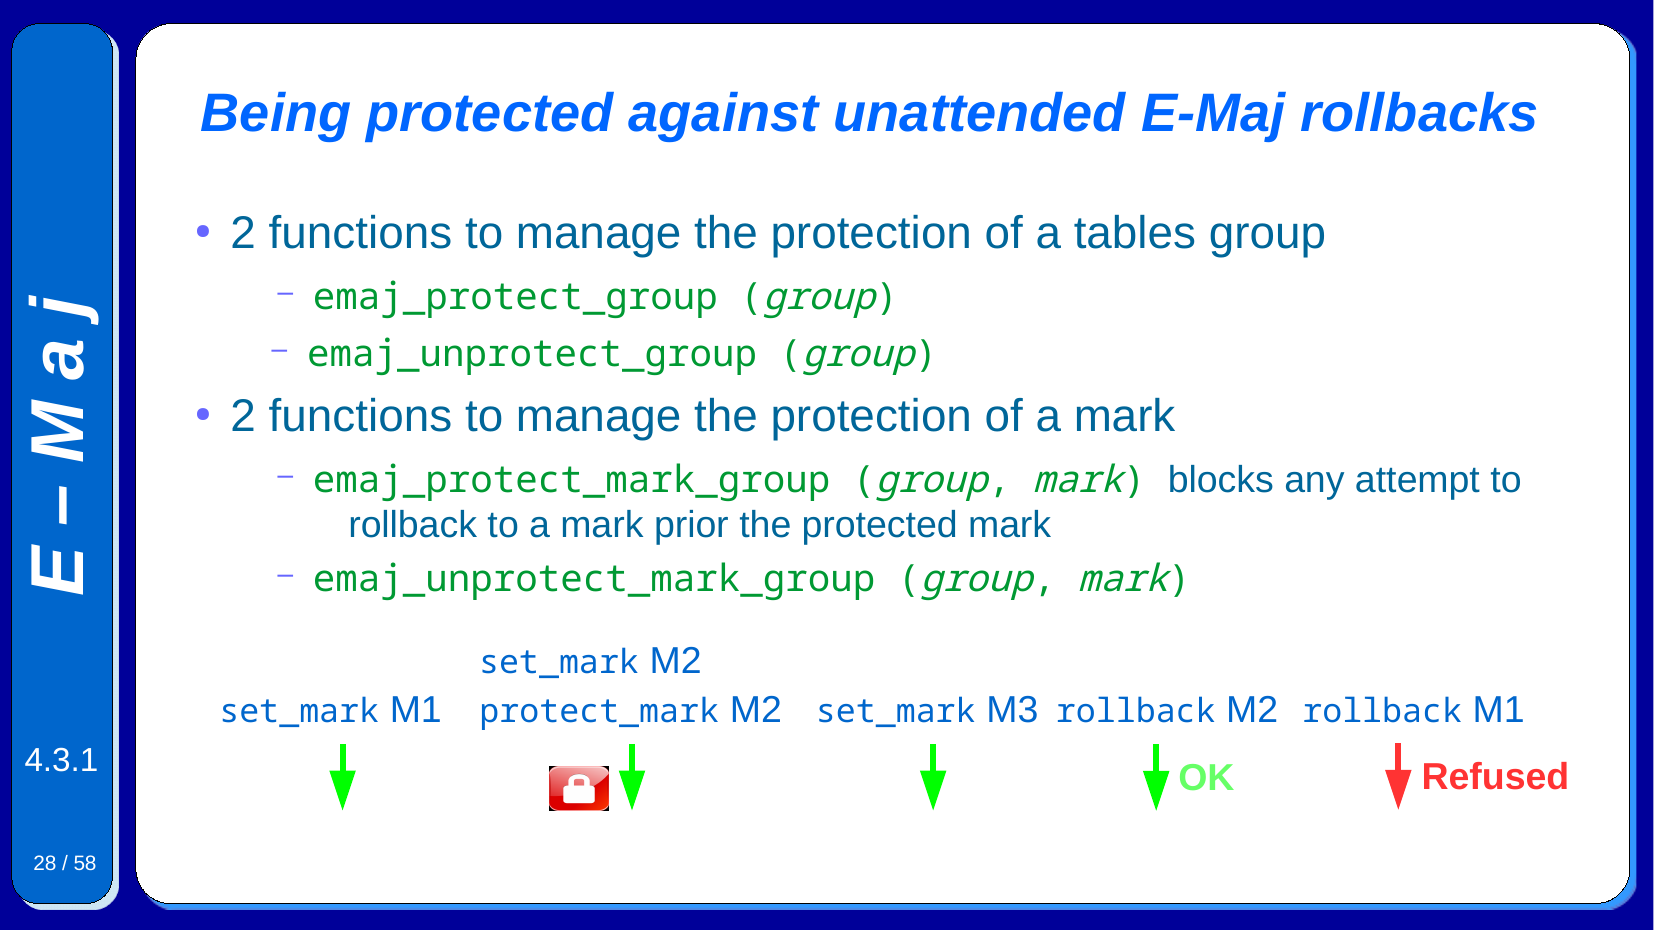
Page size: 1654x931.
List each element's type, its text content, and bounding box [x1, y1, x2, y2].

text_box rollback M2 [1058, 680, 1287, 739]
list 2 functions to manage the protection of a tables group emaj_protect_group (group) emaj_unprotect_group (group) 2 functions to manage the protection of a mark emaj_protect_mark_group (group, mark) blocks any attempt to rollback to a mark prior the protected mark emaj_unprotect_mark_group (group, mark) [177, 206, 1587, 591]
text_box OK [1163, 749, 1250, 806]
text_box set_mark M2 [464, 630, 721, 680]
text_box set_mark M3 [801, 680, 1058, 739]
text_box Refused [1396, 748, 1595, 811]
text_box set_mark M1 [204, 680, 461, 739]
title Being protected against unattended E-Maj rollbacks [200, 34, 1575, 191]
text_box protect_mark M2 [464, 680, 797, 739]
text_box rollback M1 [1287, 680, 1540, 739]
picture [549, 766, 609, 811]
